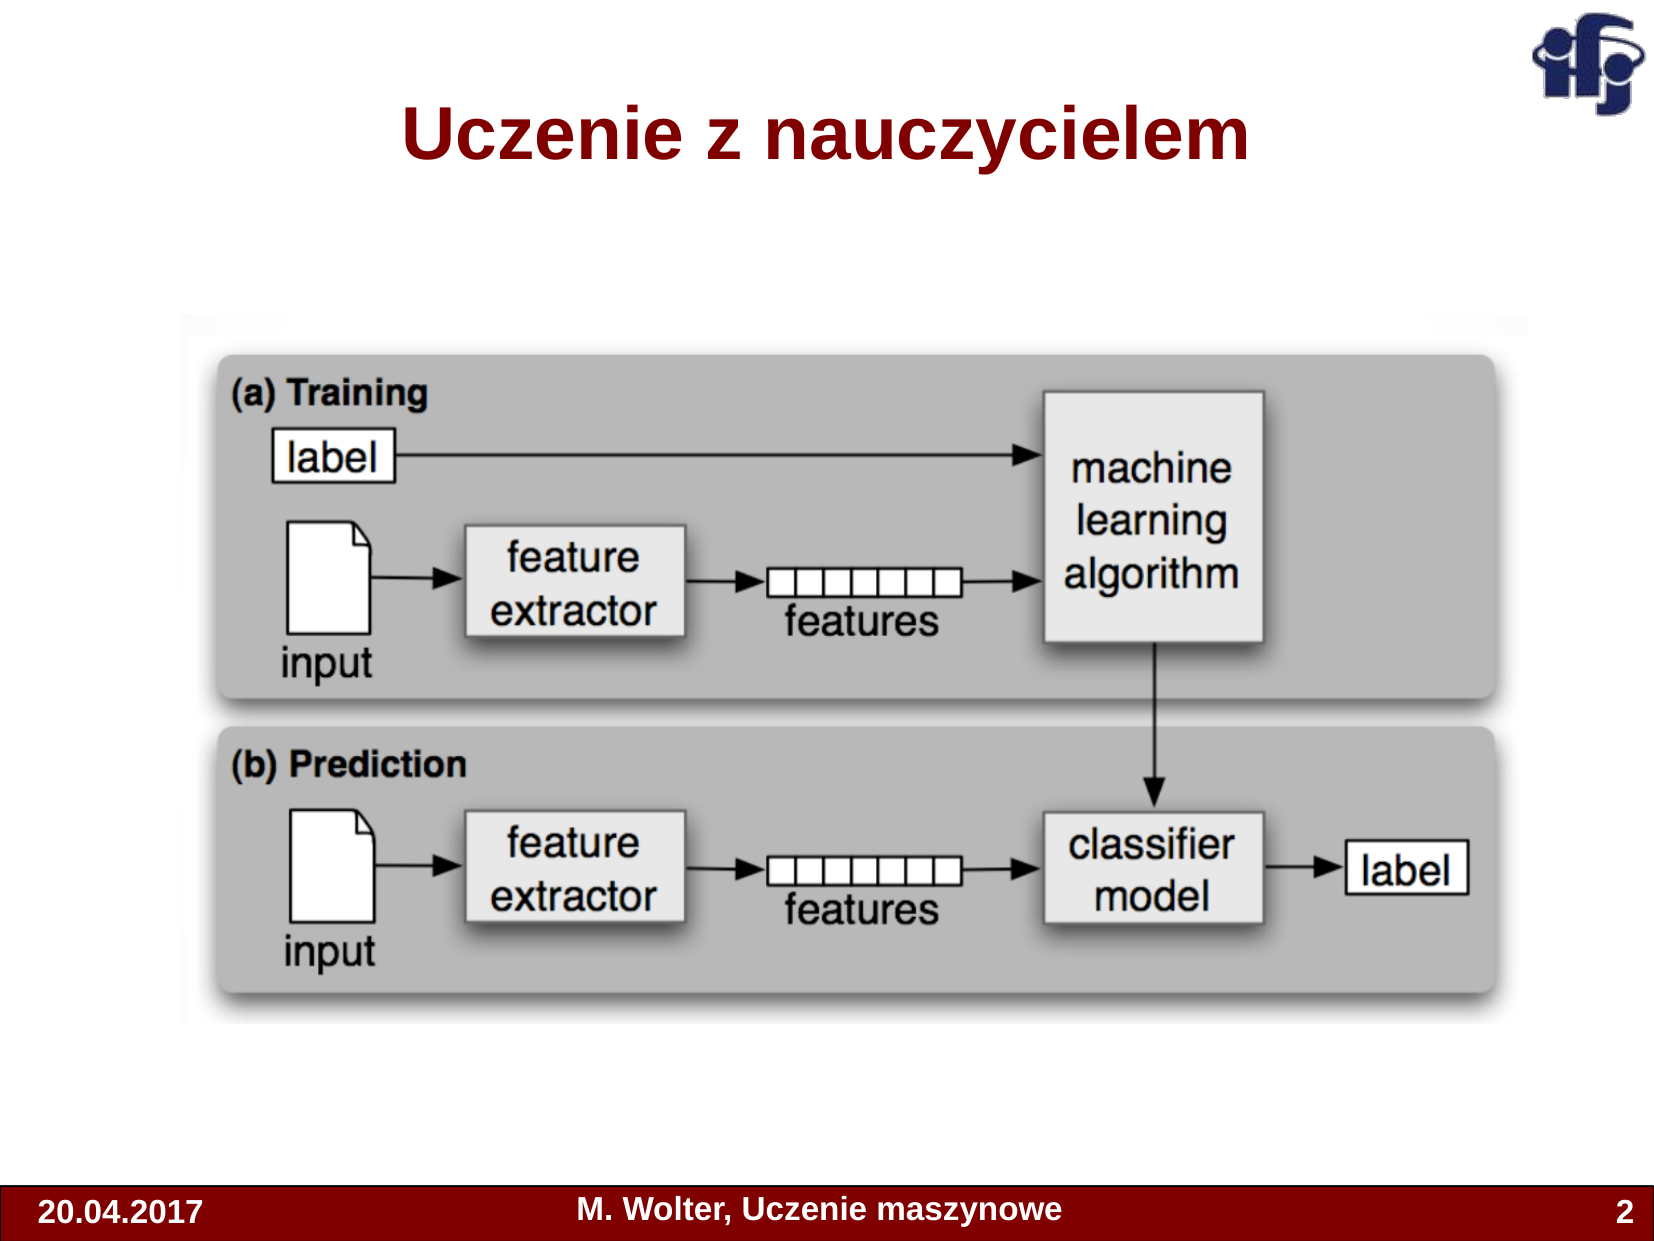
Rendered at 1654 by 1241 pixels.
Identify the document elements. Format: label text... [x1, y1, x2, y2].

picture [180, 314, 1527, 1024]
picture [1525, 0, 1654, 129]
title Uczenie z nauczycielem [82, 25, 1571, 233]
